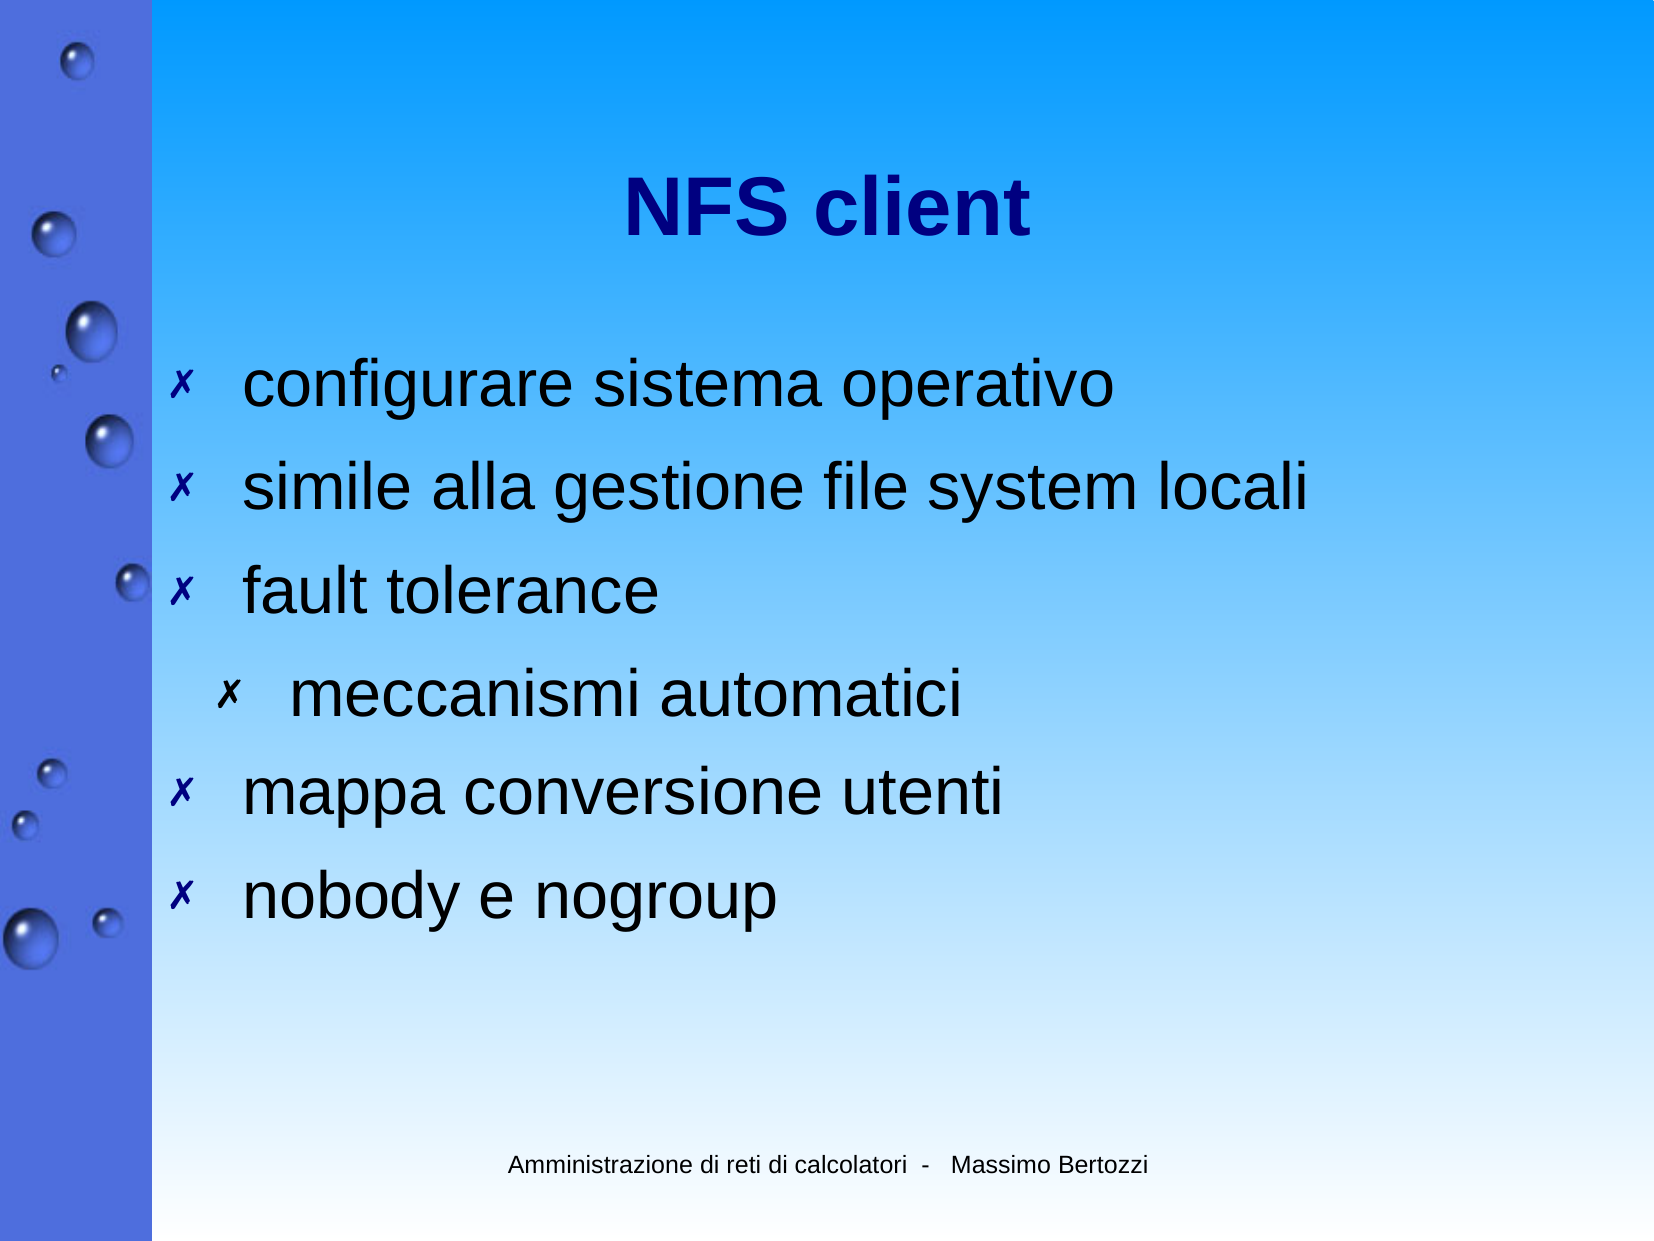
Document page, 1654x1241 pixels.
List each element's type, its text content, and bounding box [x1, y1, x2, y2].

title NFS client [121, 102, 1534, 311]
list configurare sistema operativo simile alla gestione file system locali fault tolerance meccanismi automatici mappa conversione utenti nobody e nogroup [159, 346, 1572, 1128]
picture [0, 0, 152, 1241]
